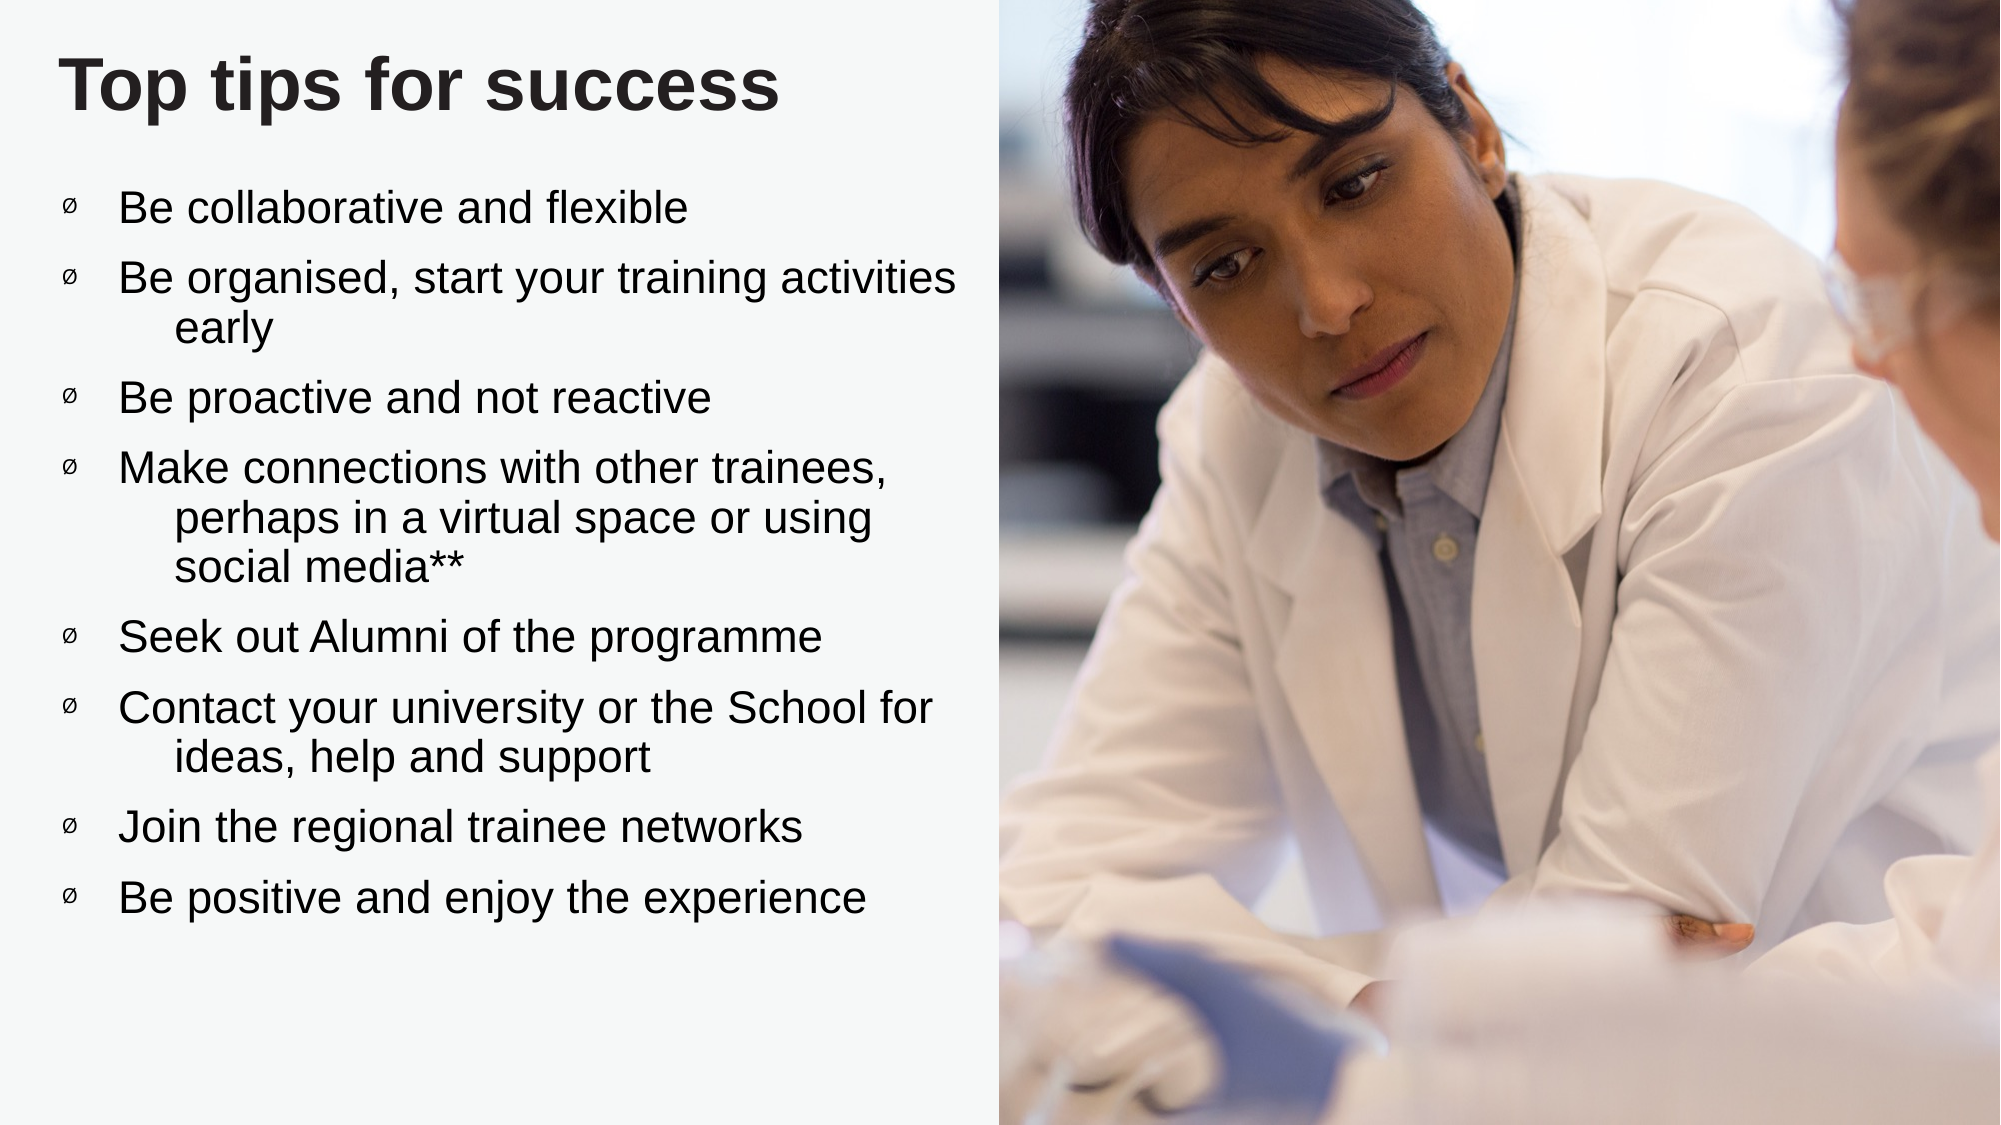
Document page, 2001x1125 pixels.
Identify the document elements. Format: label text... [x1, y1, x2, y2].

picture [999, 0, 2000, 1125]
text_box [58, 24, 957, 176]
text_box Be collaborative and flexible Be organised, start your training activities early Be proactive and not reactive Make connections with other trainees, perhaps in a virtual space or using social media** Seek out Alumni of the programme Contact your university or the School for ideas, help and support Join the regional trainee networks Be positive and enjoy the experience [46, 176, 1001, 939]
